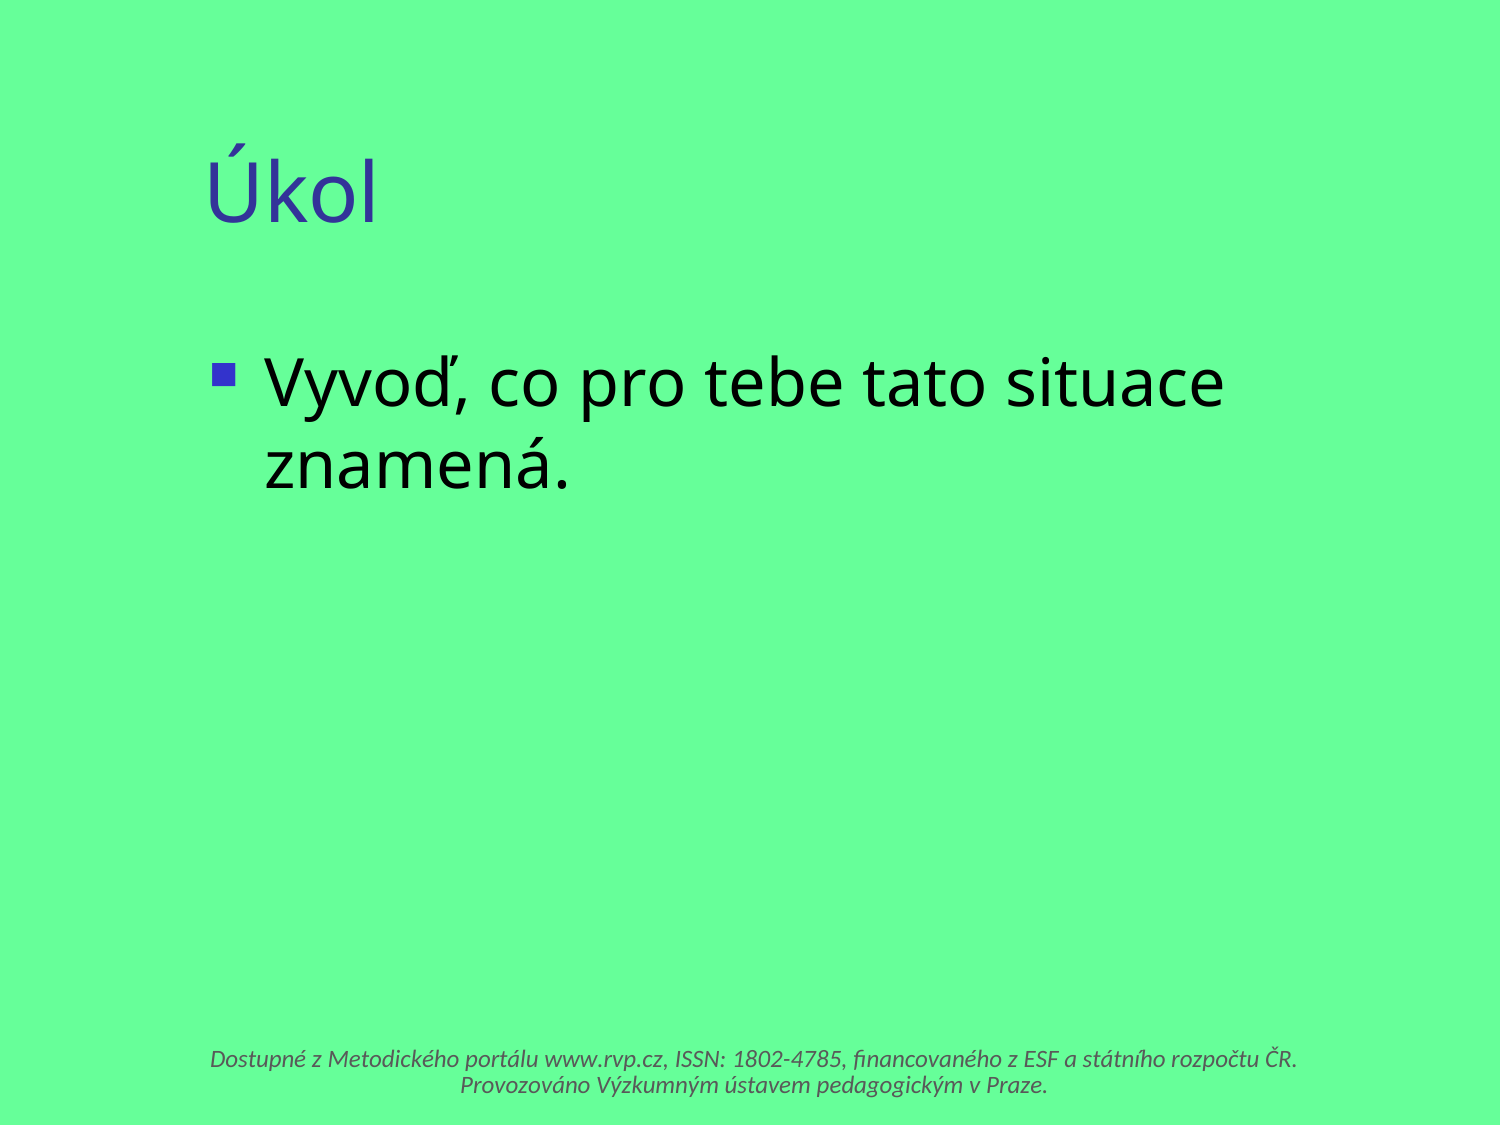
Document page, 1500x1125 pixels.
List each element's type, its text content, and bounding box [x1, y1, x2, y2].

title Úkol [188, 7, 1467, 248]
text_box Dostupné z Metodického portálu www.rvp.cz, ISSN: 1802-4785, financovaného z ESF a státního rozpočtu ČR. Provozováno Výzkumným ústavem pedagogickým v Praze. [133, 1042, 1377, 1103]
list Vyvoď, co pro tebe tato situace znamená. [193, 331, 1469, 1032]
